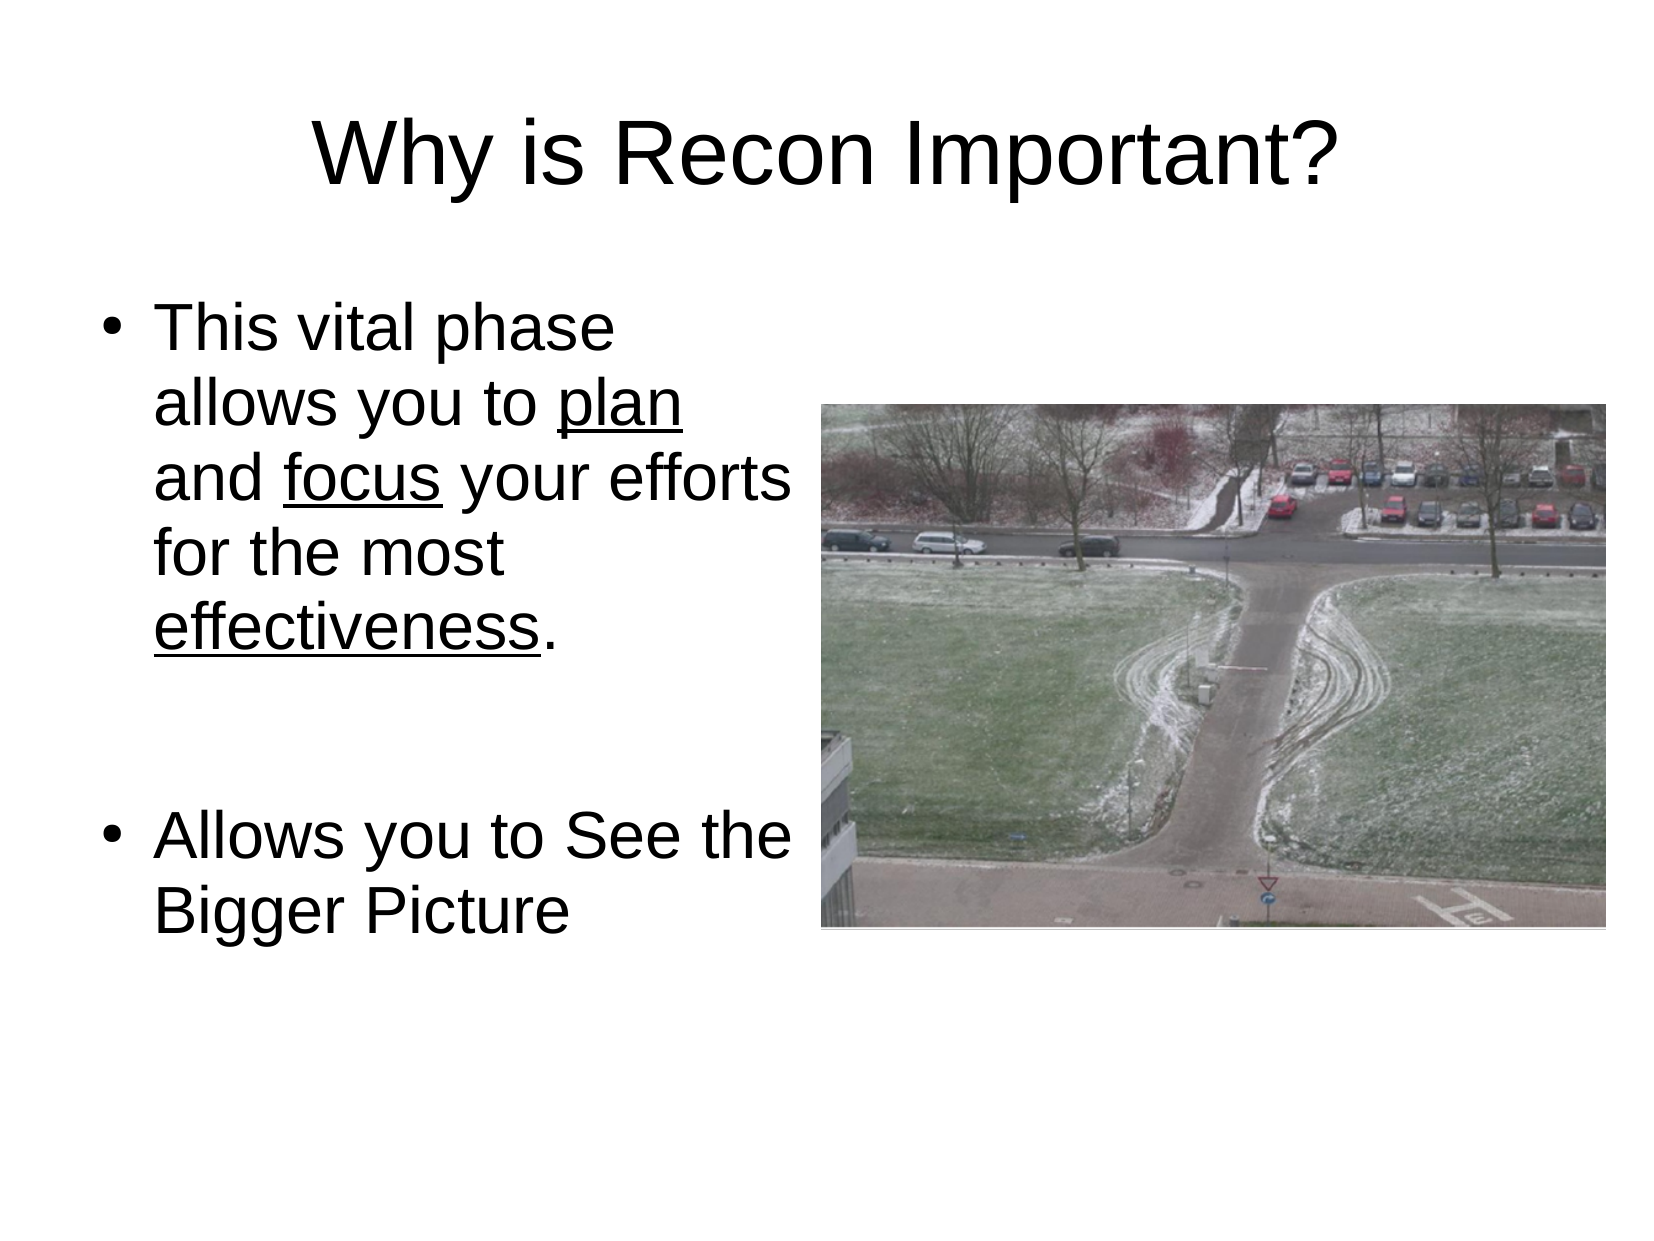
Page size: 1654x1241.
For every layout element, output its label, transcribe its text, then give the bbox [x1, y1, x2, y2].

picture [821, 404, 1606, 931]
title Why is Recon Important? [82, 49, 1571, 257]
list This vital phase allows you to plan and focus your efforts for the most effectiveness. Allows you to See the Bigger Picture [82, 290, 809, 1010]
